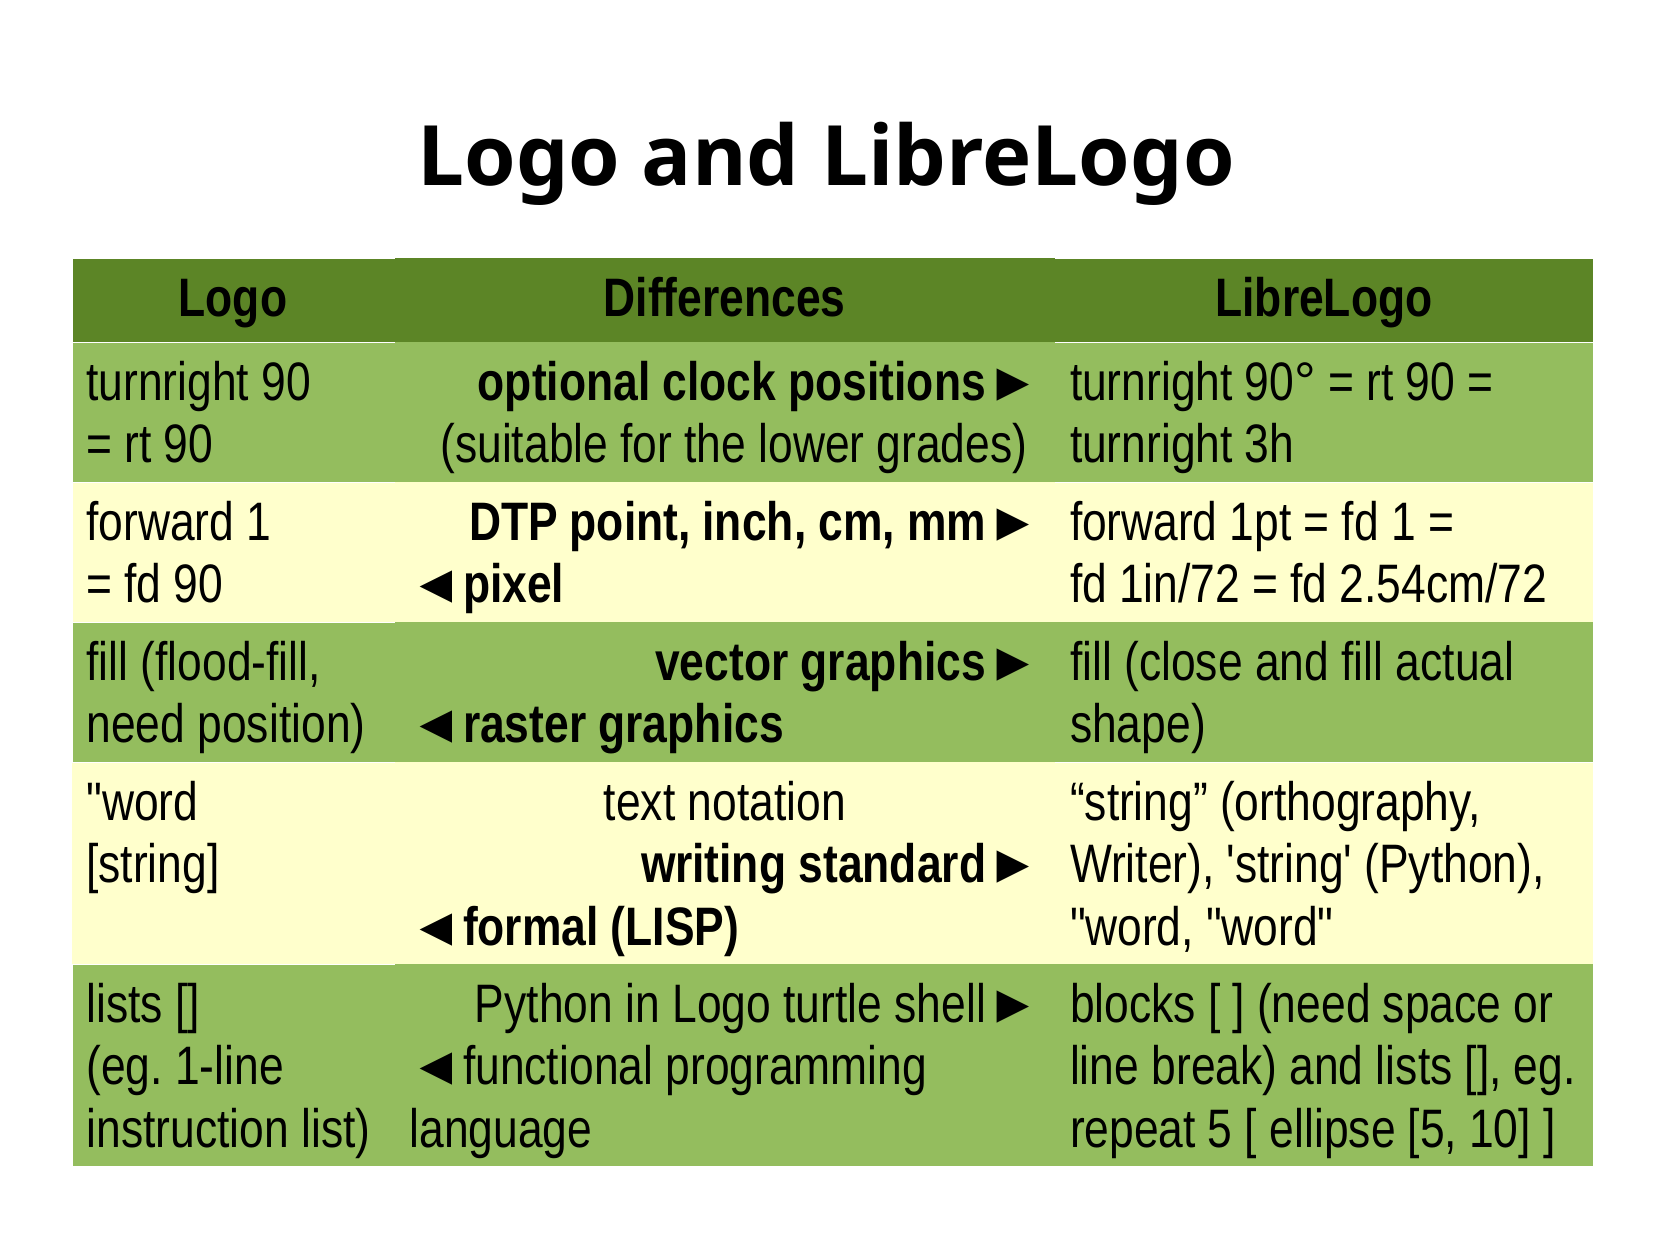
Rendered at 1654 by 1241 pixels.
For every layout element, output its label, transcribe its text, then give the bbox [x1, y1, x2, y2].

table_cell optional clock positions► (suitable for the lower grades) [395, 342, 1055, 482]
table_cell vector graphics► ◄raster graphics [395, 622, 1055, 762]
table_cell forward 1 = fd 90 [73, 483, 395, 622]
table_header Logo [73, 259, 395, 342]
table_cell DTP point, inch, cm, mm► ◄pixel [395, 482, 1055, 622]
table_cell “string” (orthography, Writer), 'string' (Python), "word, "word" [1055, 763, 1593, 964]
table_cell forward 1pt = fd 1 = fd 1in/72 = fd 2.54cm/72 [1055, 483, 1593, 622]
title Logo and LibreLogo [82, 49, 1571, 257]
table_cell fill (flood-fill, need position) [73, 623, 395, 762]
table_cell turnright 90 = rt 90 [73, 343, 395, 482]
table_header LibreLogo [1055, 259, 1593, 342]
table_cell "word [string] [72, 763, 395, 964]
table_cell lists [] (eg. 1-line instruction list) [73, 965, 395, 1166]
table_cell turnright 90° = rt 90 = turnright 3h [1055, 343, 1593, 482]
text_box [784, 596, 894, 654]
table_header Differences [395, 258, 1055, 342]
table_cell blocks [ ] (need space or line break) and lists [], eg. repeat 5 [ ellipse [5, 10] ] [1055, 964, 1593, 1166]
table_cell text notation writing standard► ◄formal (LISP) [395, 762, 1055, 964]
table_cell fill (close and fill actual shape) [1055, 622, 1593, 762]
table_cell Python in Logo turtle shell► ◄functional programming language [395, 964, 1055, 1166]
